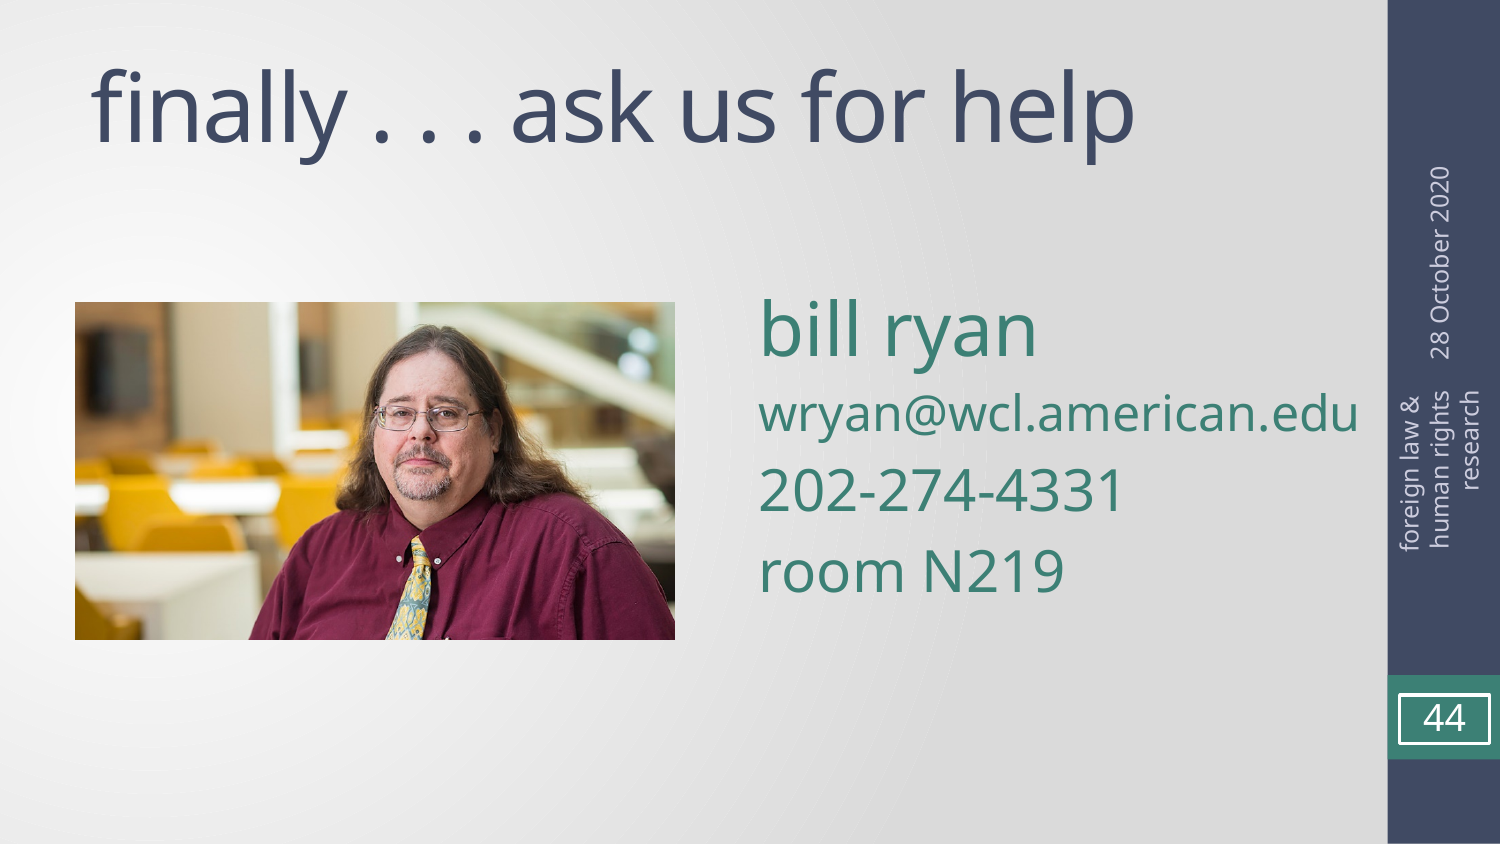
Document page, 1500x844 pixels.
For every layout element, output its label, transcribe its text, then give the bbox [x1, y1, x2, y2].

slide_number <number> [1399, 695, 1490, 744]
picture [75, 302, 675, 641]
footer foreign law & human rights research [1408, 375, 1469, 667]
slide_number 28 October 2020 [1408, 75, 1469, 375]
list bill ryan wryan@wcl.american.edu 202-274-4331 room N219 [725, 188, 1400, 754]
title finally . . . ask us for help [75, 33, 1325, 175]
